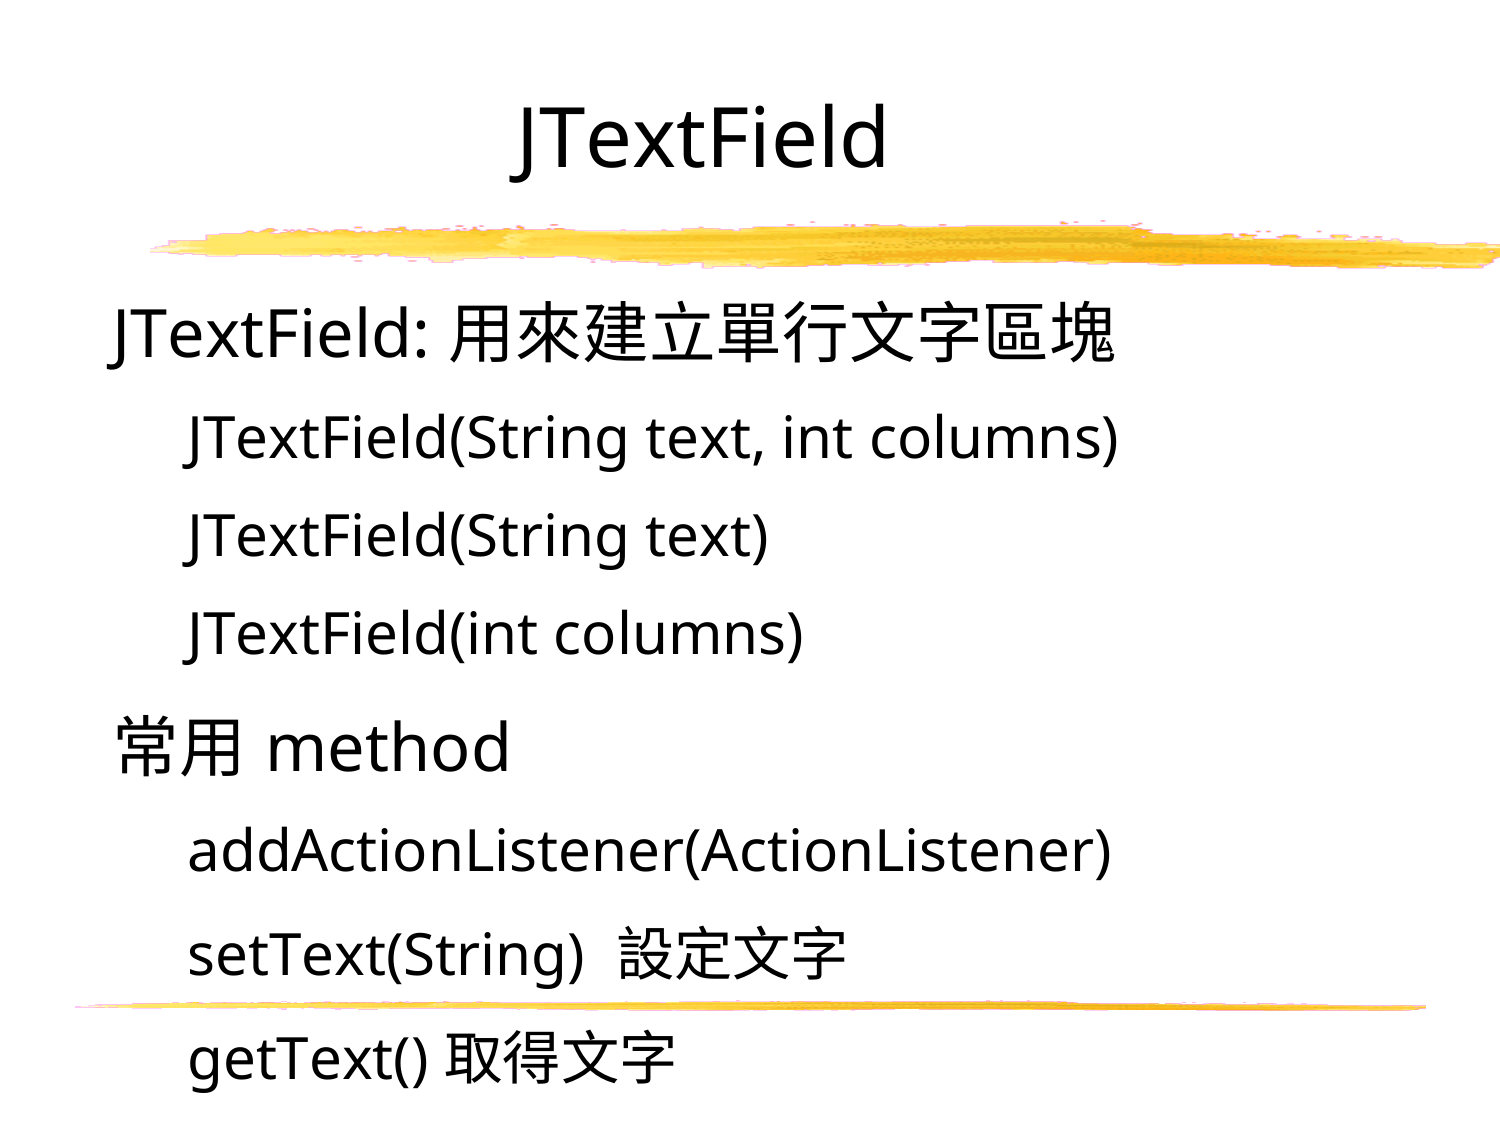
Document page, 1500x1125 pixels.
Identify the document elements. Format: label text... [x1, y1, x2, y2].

list JTextField:用來建立單行文字區塊 JTextField(String text, int columns) JTextField(String text) JTextField(int columns) 常用method addActionListener(ActionListener) setText(String) 設定文字 getText()取得文字 setFont(Font)設定字形 setEditable(ture) 設定是否可以編輯 [112, 272, 1388, 1032]
picture [75, 999, 112, 1013]
picture [1388, 999, 1426, 1013]
title JTextField [66, 35, 1342, 226]
picture [150, 215, 1500, 279]
